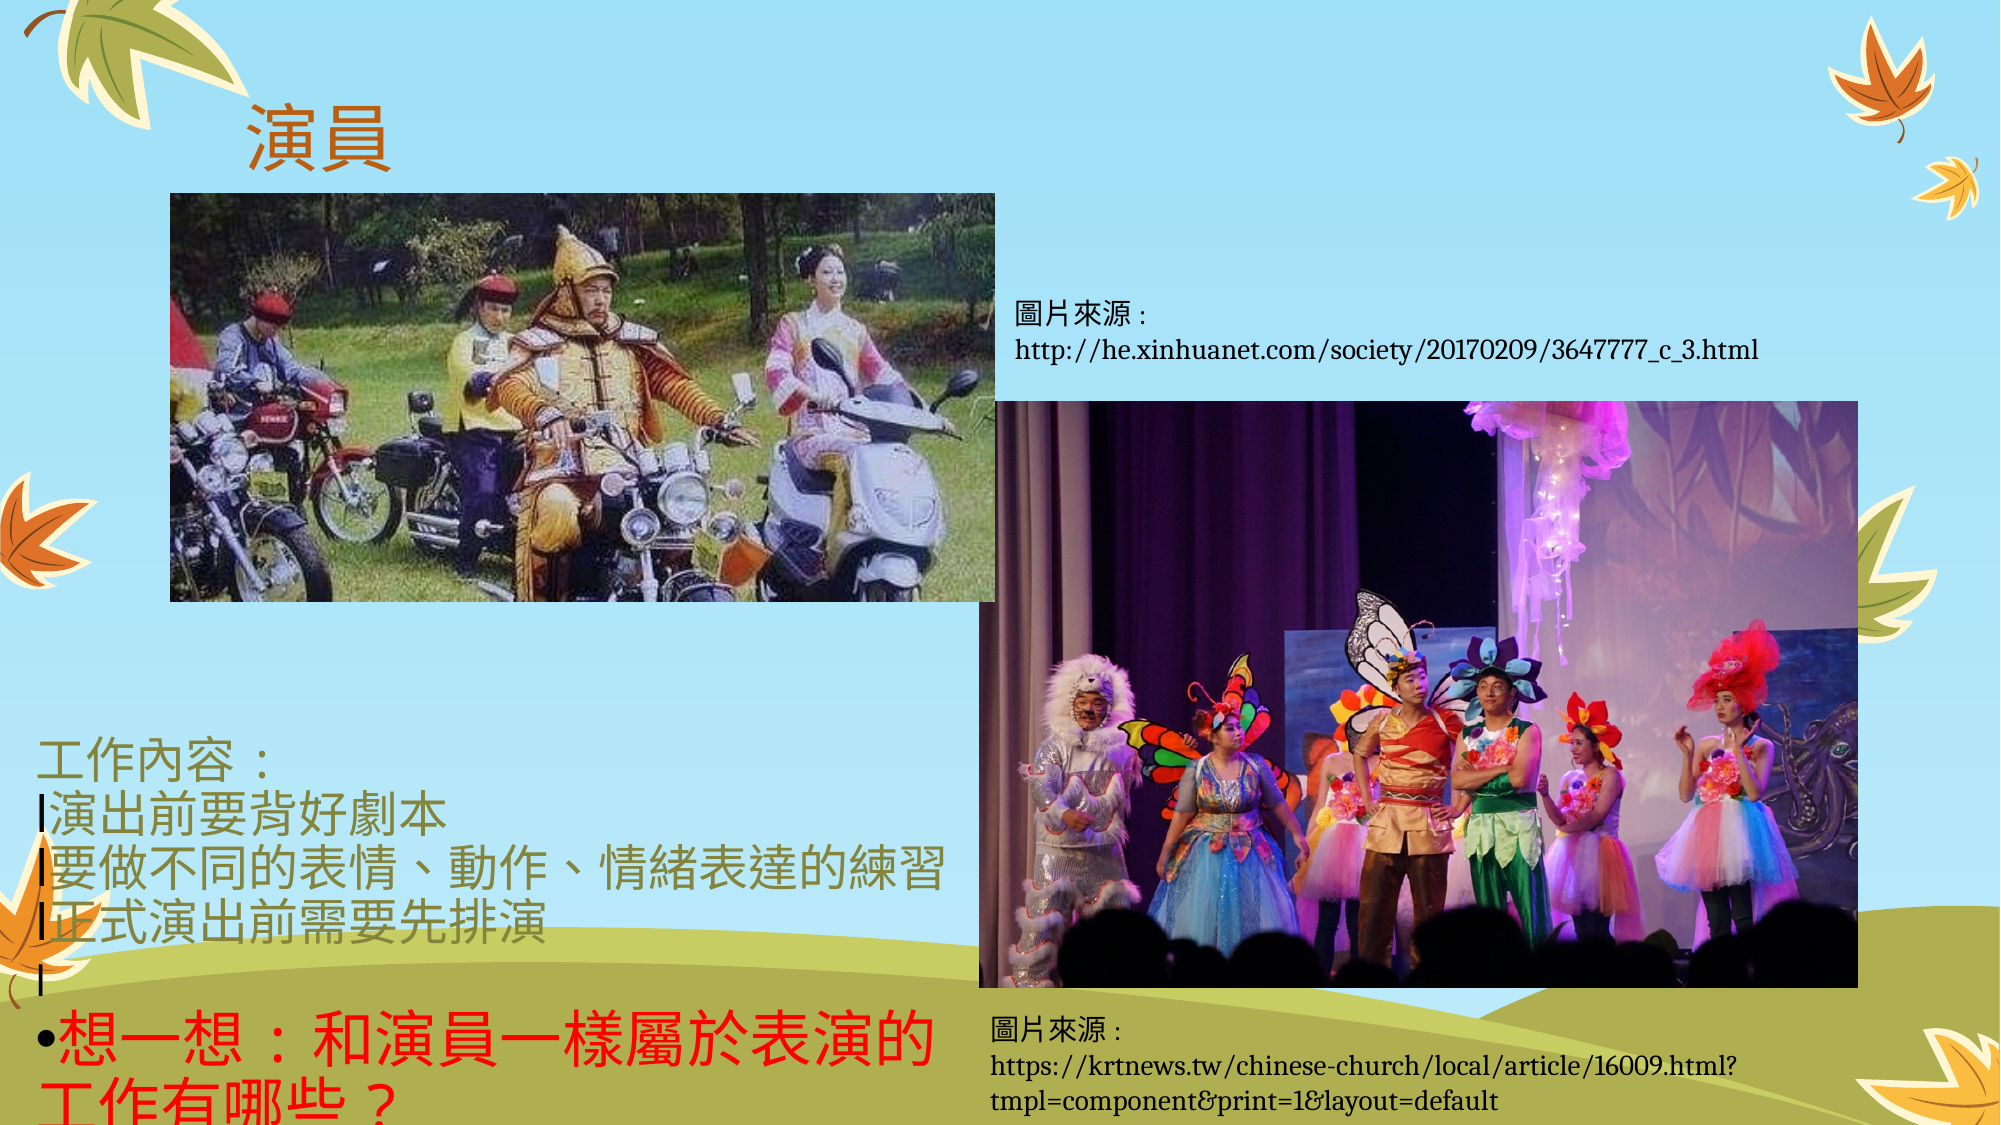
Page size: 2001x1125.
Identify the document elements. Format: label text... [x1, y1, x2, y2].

text_box 圖片來源: http://he.xinhuanet.com/society/20170209/3647777_c_3.html [1000, 288, 2000, 373]
list 工作內容: 演出前要背好劇本 要做不同的表情、動作、情緒表達的練習 正式演出前需要先排演 想一想:和演員一樣屬於表演的工作有哪些? [20, 728, 1010, 1125]
title 演員 [229, 59, 1728, 191]
text_box 圖片來源: https://krtnews.tw/chinese-church/local/article/16009.html?tmpl=component&print=1&layout=default [1010, 1004, 1975, 1124]
picture [170, 193, 1858, 988]
